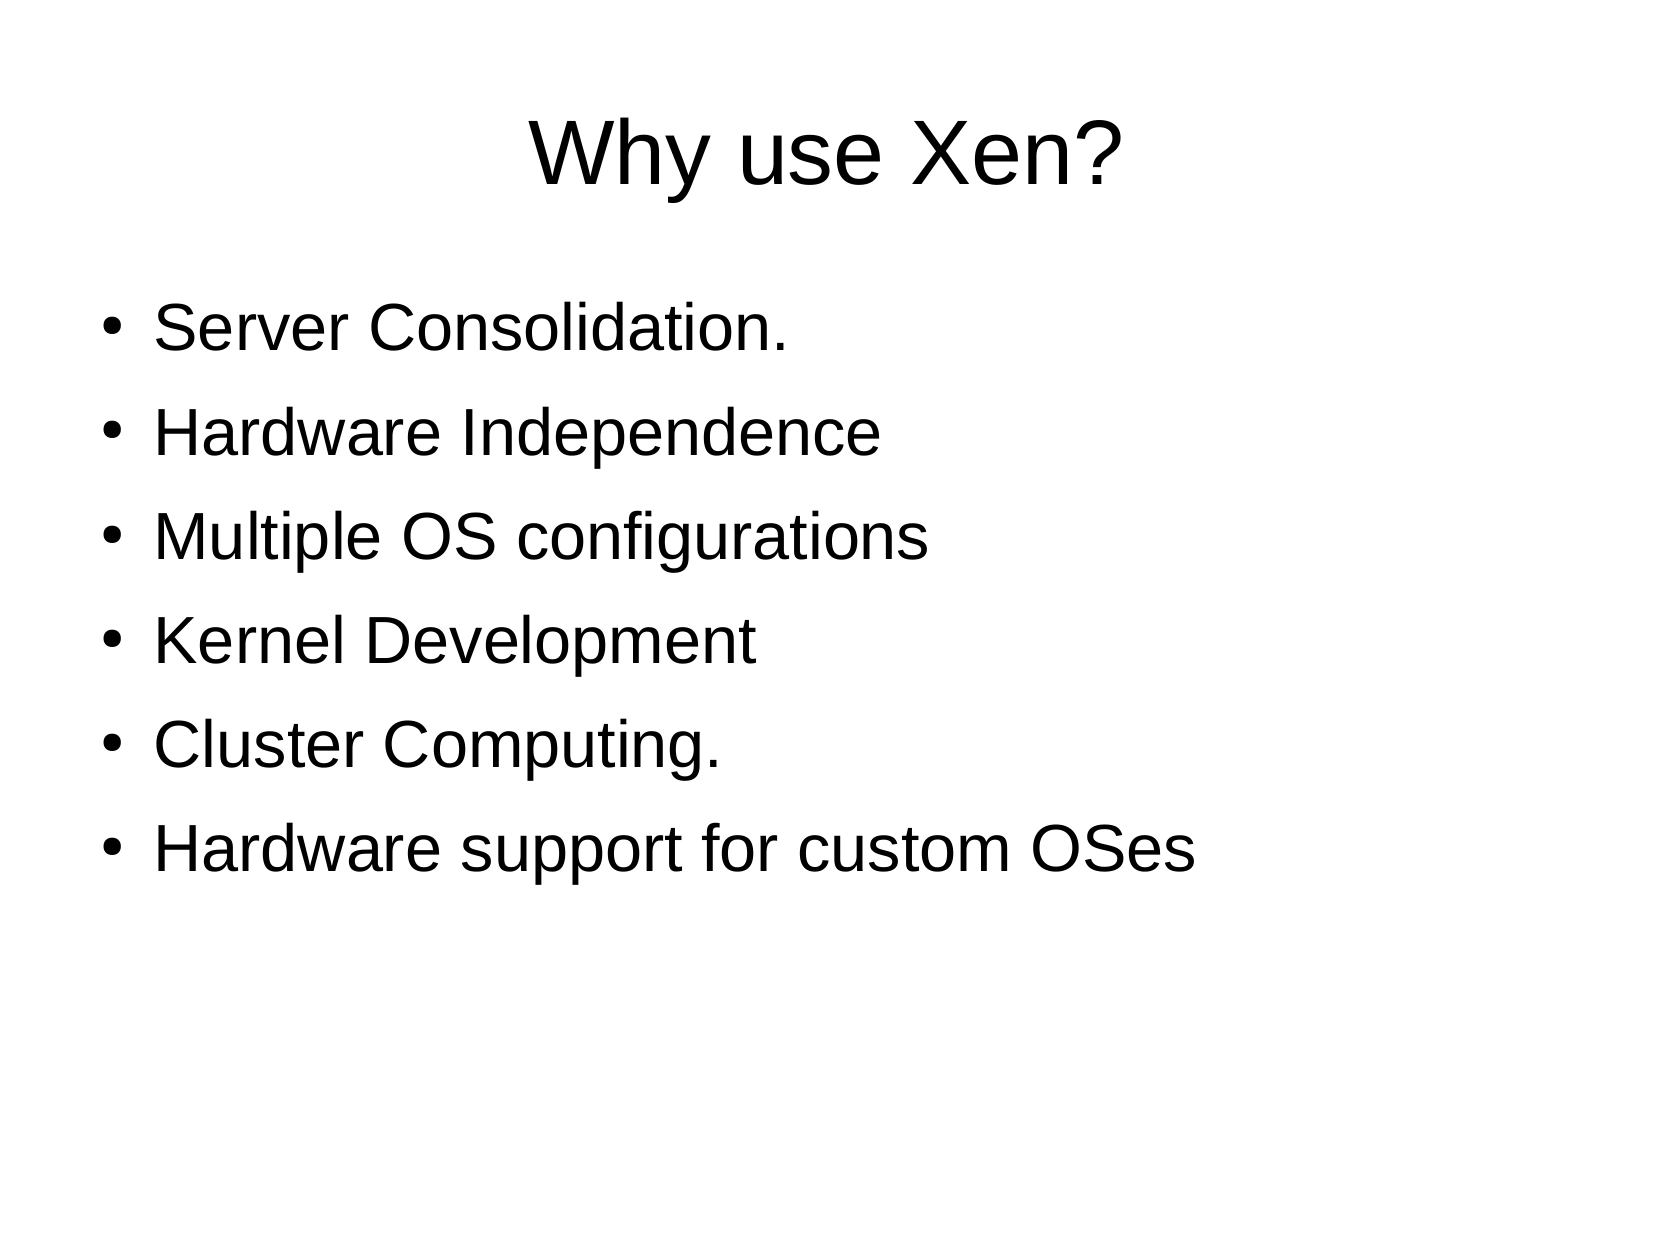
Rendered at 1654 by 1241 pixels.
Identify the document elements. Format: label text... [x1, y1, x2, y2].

title Why use Xen? [82, 49, 1571, 257]
list Server Consolidation. Hardware Independence Multiple OS configurations Kernel Development Cluster Computing. Hardware support for custom OSes [82, 290, 1571, 1109]
